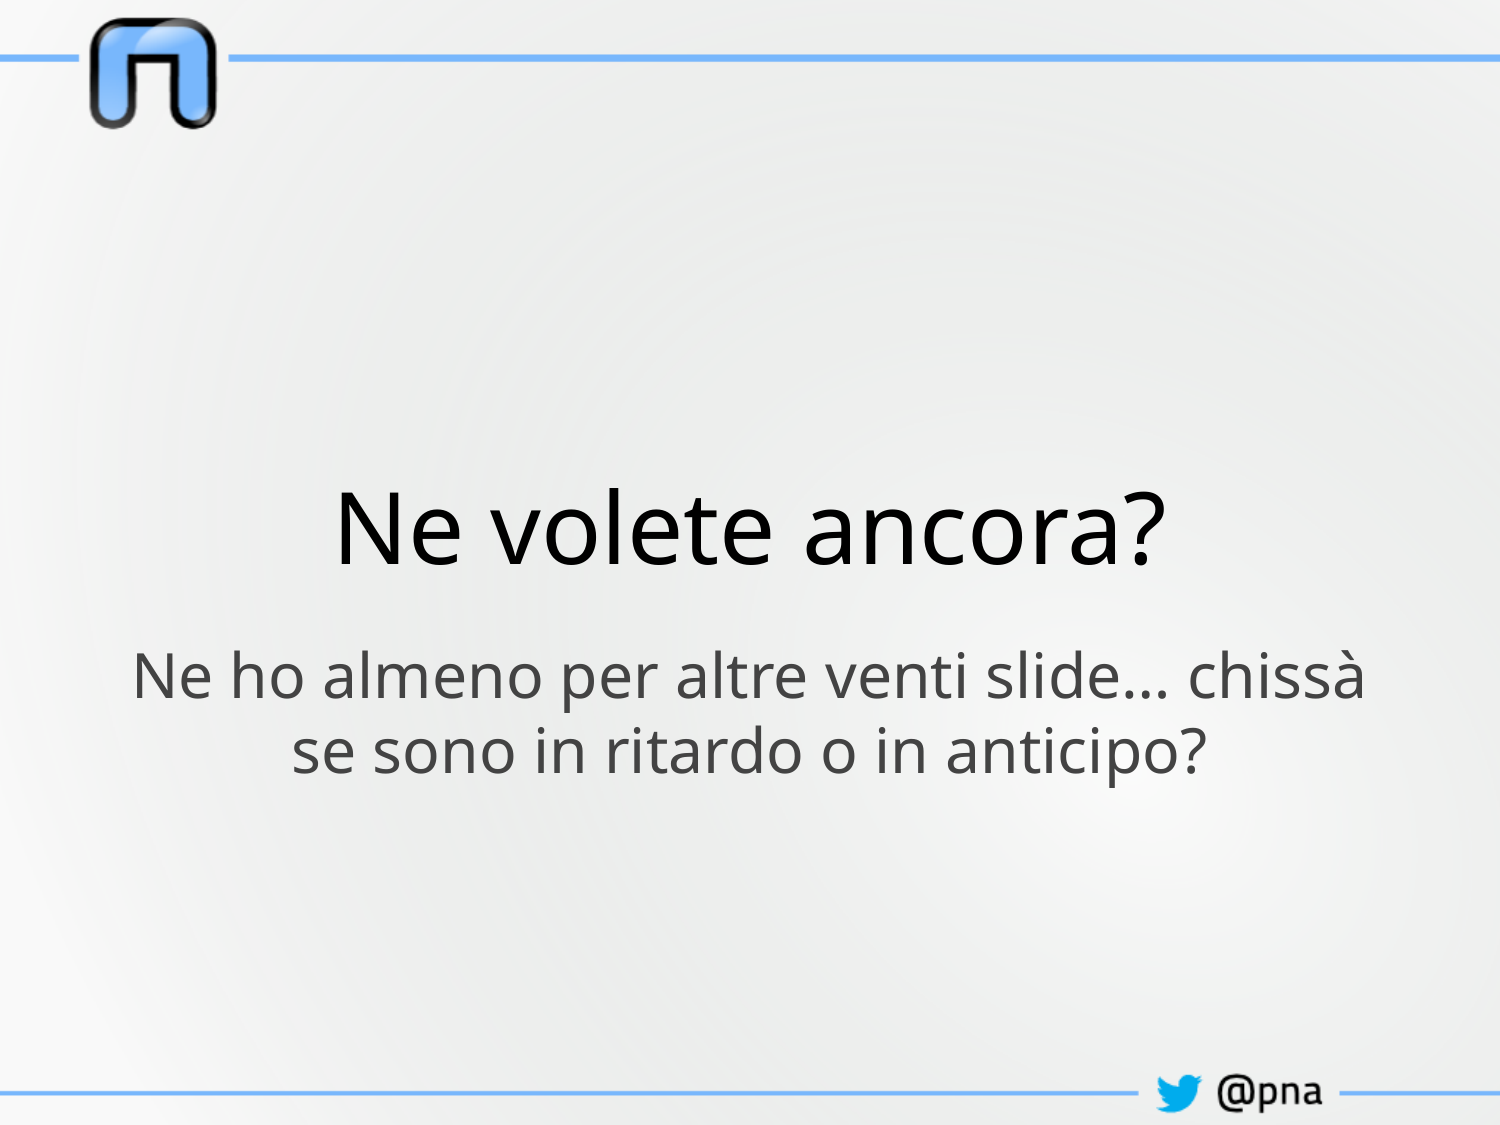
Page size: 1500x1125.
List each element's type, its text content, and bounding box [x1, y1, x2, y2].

subtitle Ne ho almeno per altre venti slide… chissà se sono in ritardo o in anticipo? [112, 621, 1388, 793]
title Ne volete ancora? [112, 346, 1388, 600]
picture [0, 0, 1500, 1125]
